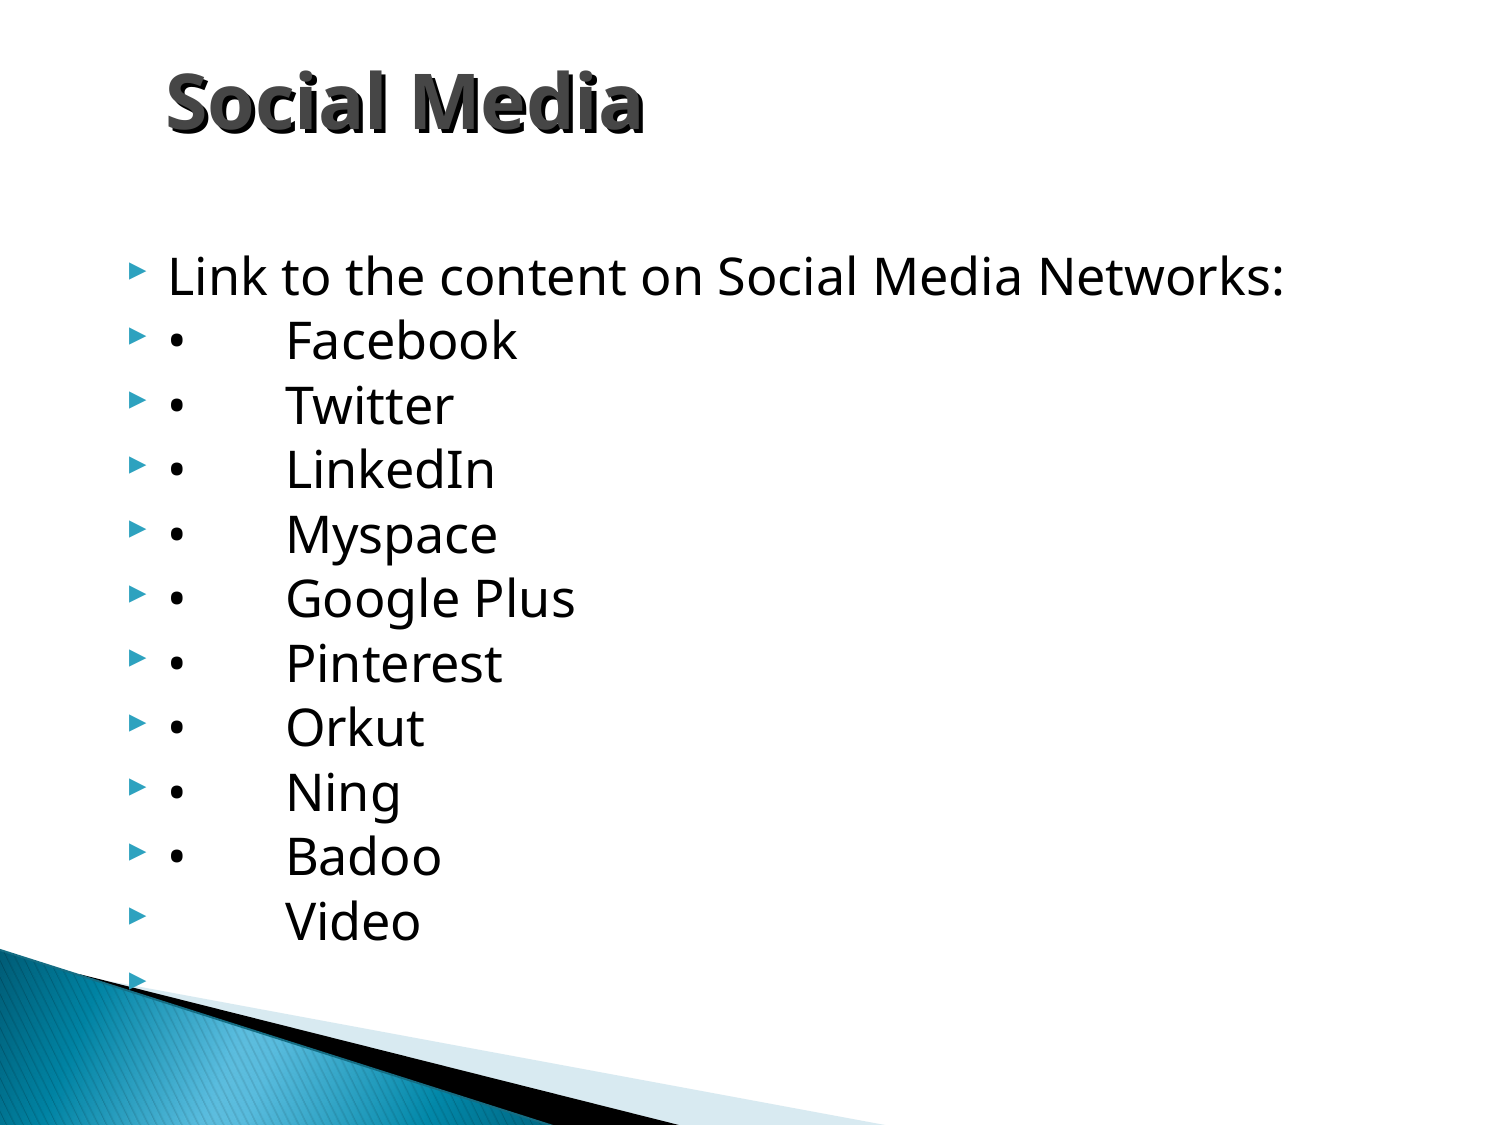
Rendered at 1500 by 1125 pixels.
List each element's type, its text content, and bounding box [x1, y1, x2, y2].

title Social Media [75, 45, 1426, 233]
list Link to the content on Social Media Networks: • Facebook • Twitter • LinkedIn • Myspace • Google Plus • Pinterest • Orkut • Ning • Badoo Video [75, 243, 1426, 986]
